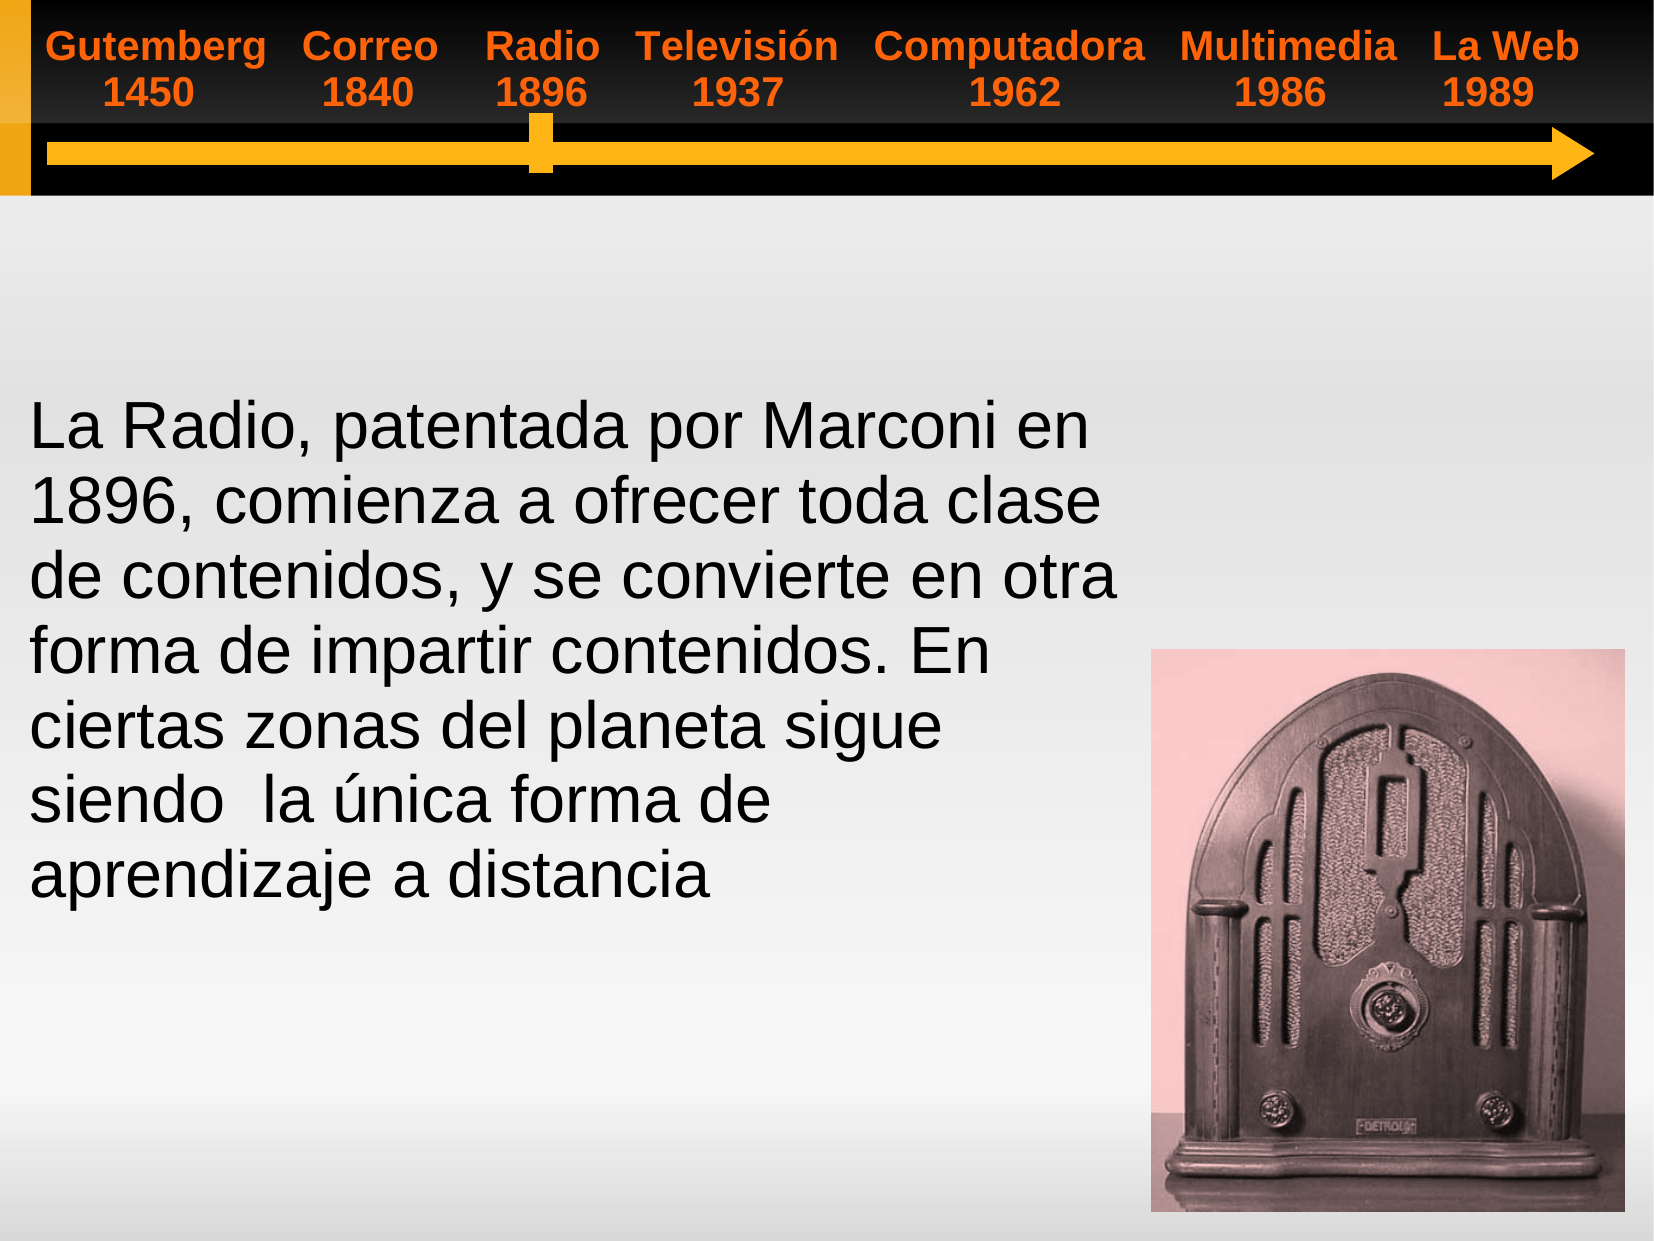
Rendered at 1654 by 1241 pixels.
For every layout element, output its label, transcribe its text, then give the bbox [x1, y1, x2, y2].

text_box La Radio, patentada por Marconi en 1896, comienza a ofrecer toda clase de contenidos, y se convierte en otra forma de impartir contenidos. En ciertas zonas del planeta sigue siendo la única forma de aprendizaje a distancia [29, 383, 1123, 917]
picture [0, 0, 1654, 1241]
title Gutemberg Correo Radio Televisión Computadora Multimedia La Web 1450 1840 1896 1937 1962 1986 1989 [44, 0, 1625, 173]
